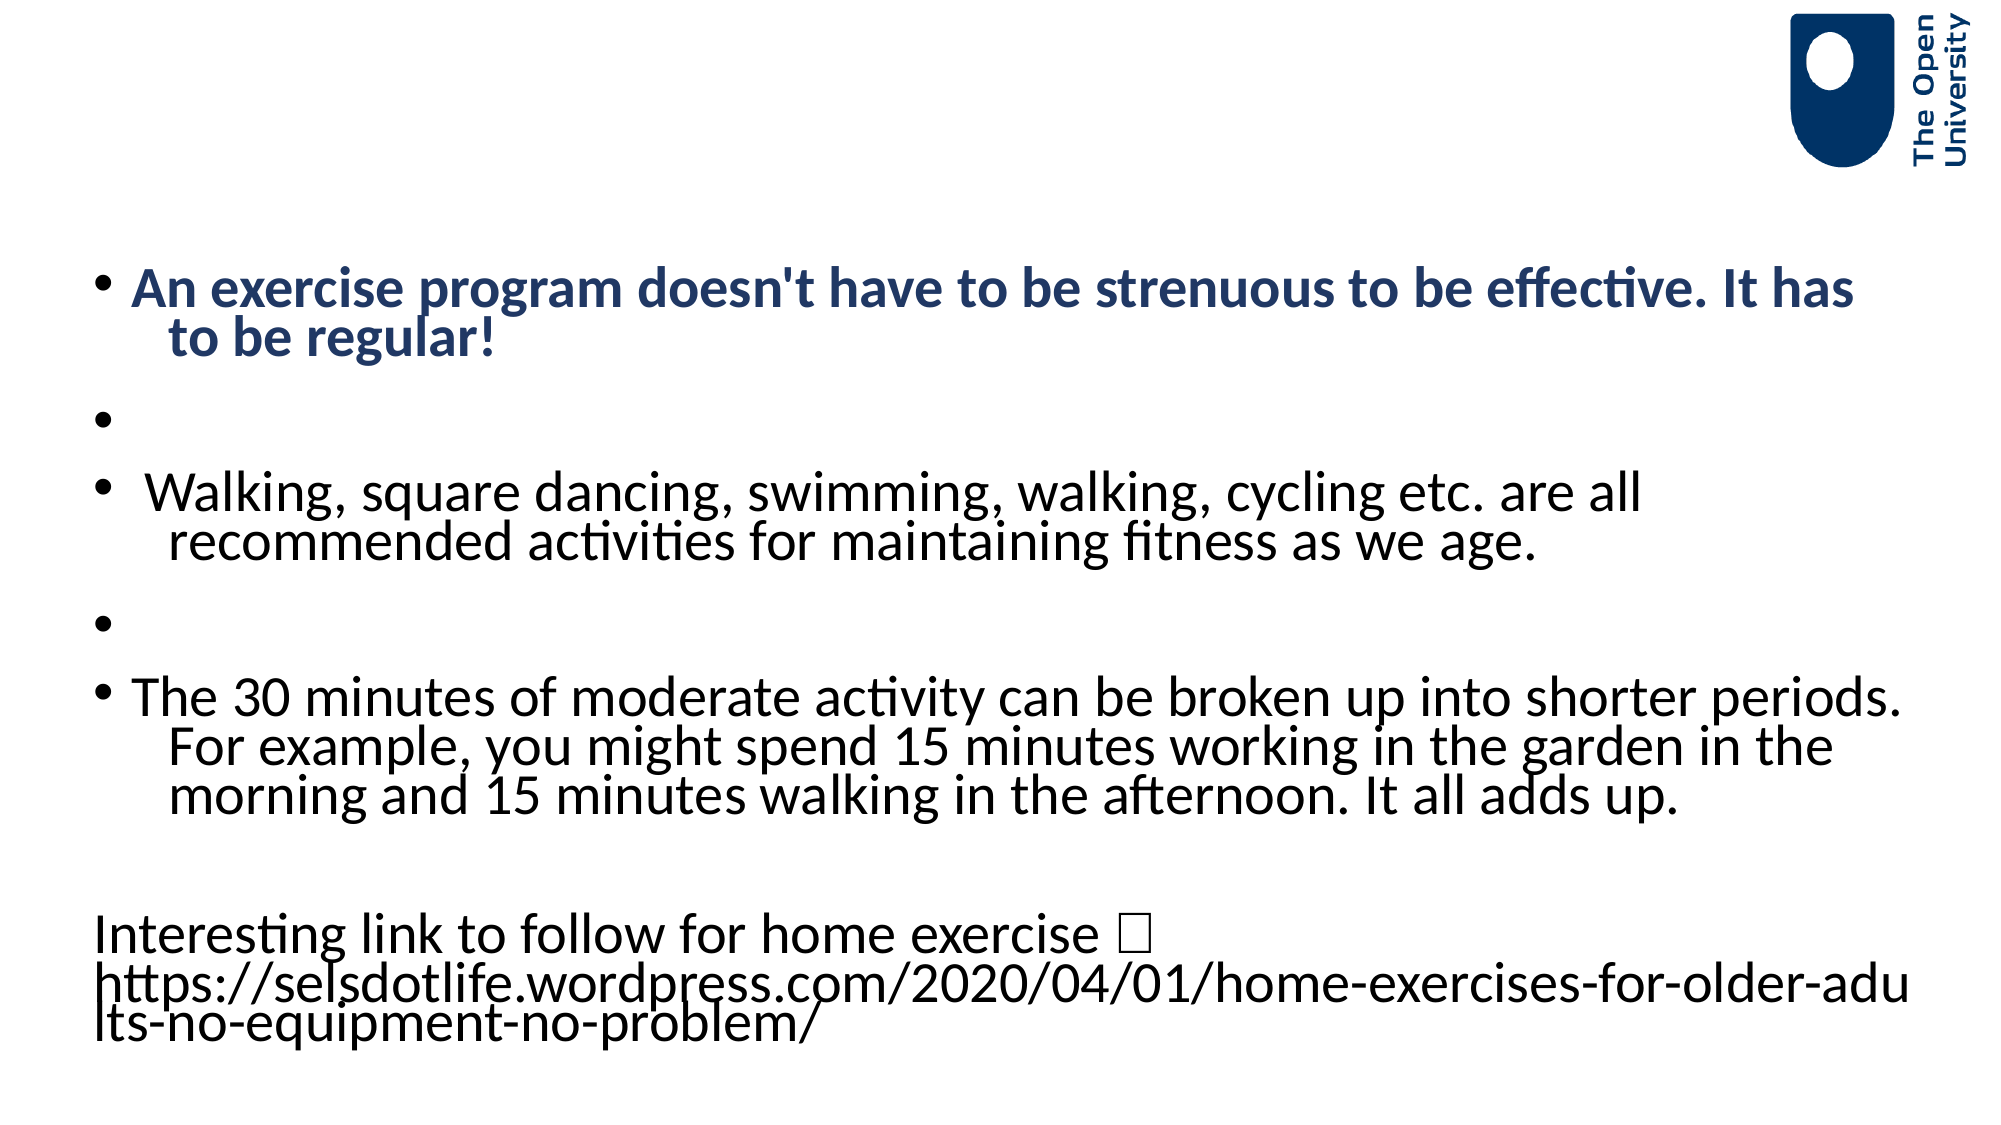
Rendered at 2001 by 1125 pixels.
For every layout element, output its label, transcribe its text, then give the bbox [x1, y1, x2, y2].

list An exercise program doesn't have to be strenuous to be effective. It has to be regular! Walking, square dancing, swimming, walking, cycling etc. are all recommended activities for maintaining fitness as we age. The 30 minutes of moderate activity can be broken up into shorter periods. For example, you might spend 15 minutes working in the garden in the morning and 15 minutes walking in the afternoon. It all adds up. Interesting link to follow for home exercise  https://selsdotlife.wordpress.com/2020/04/01/home-exercises-for-older-adults-no-equipment-no-problem/ [78, 260, 1930, 1085]
picture [1789, 10, 1971, 170]
